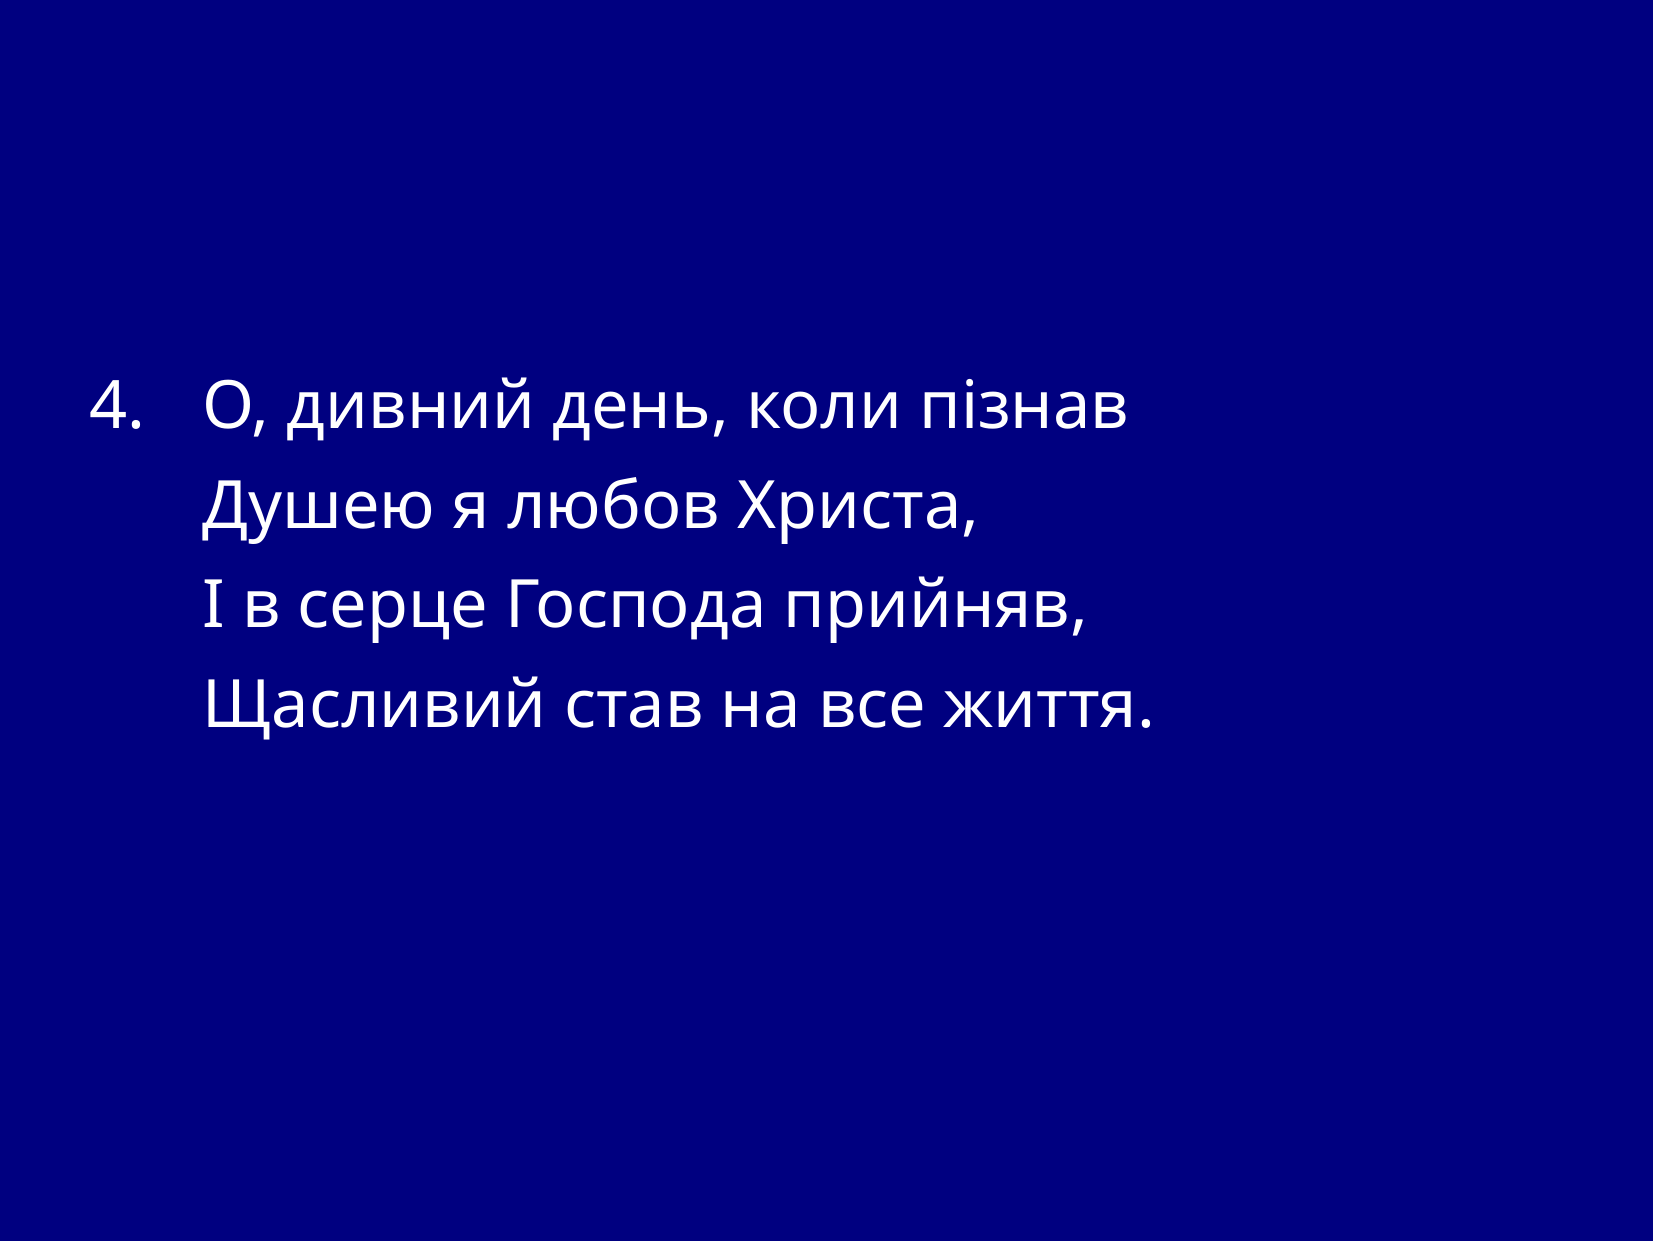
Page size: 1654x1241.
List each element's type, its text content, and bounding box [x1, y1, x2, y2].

text_box 4. О, дивний день, коли пізнав Душею я любов Христа, І в серце Господа прийняв, Щасливий став на все життя. [75, 150, 1576, 1163]
